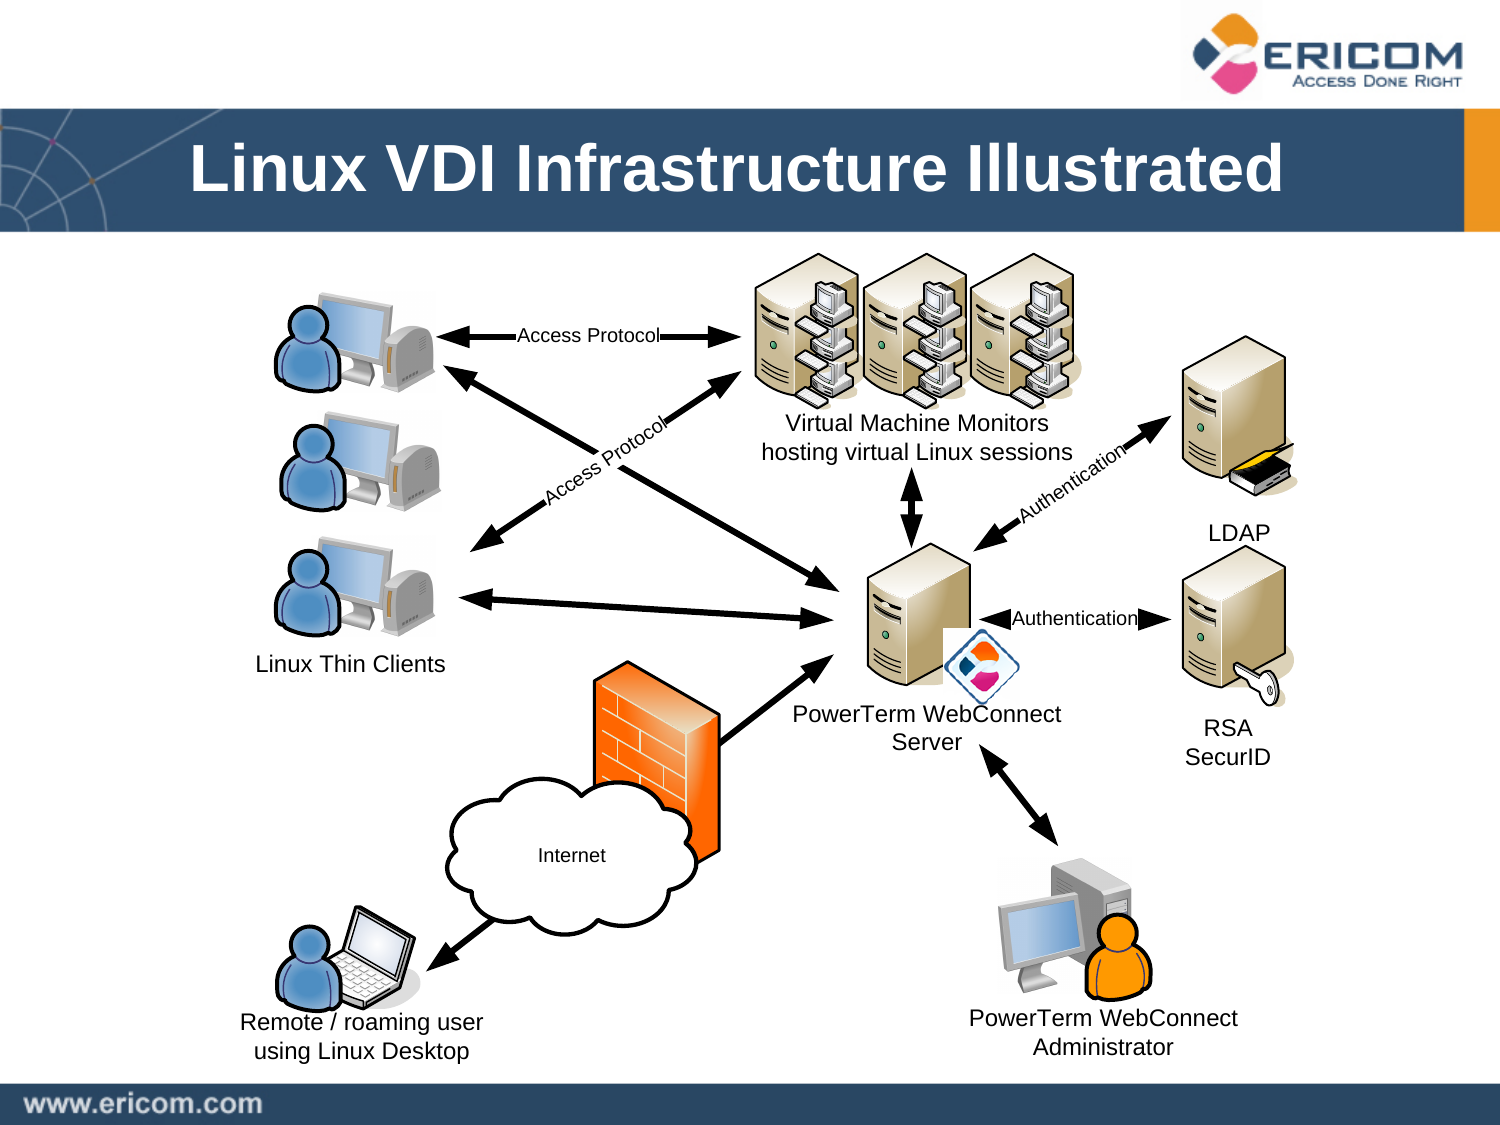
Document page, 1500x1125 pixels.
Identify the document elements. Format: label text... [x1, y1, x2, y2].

title Linux VDI Infrastructure Illustrated [174, 74, 1438, 263]
picture [0, 0, 1500, 1125]
text_box [237, 250, 1300, 1069]
